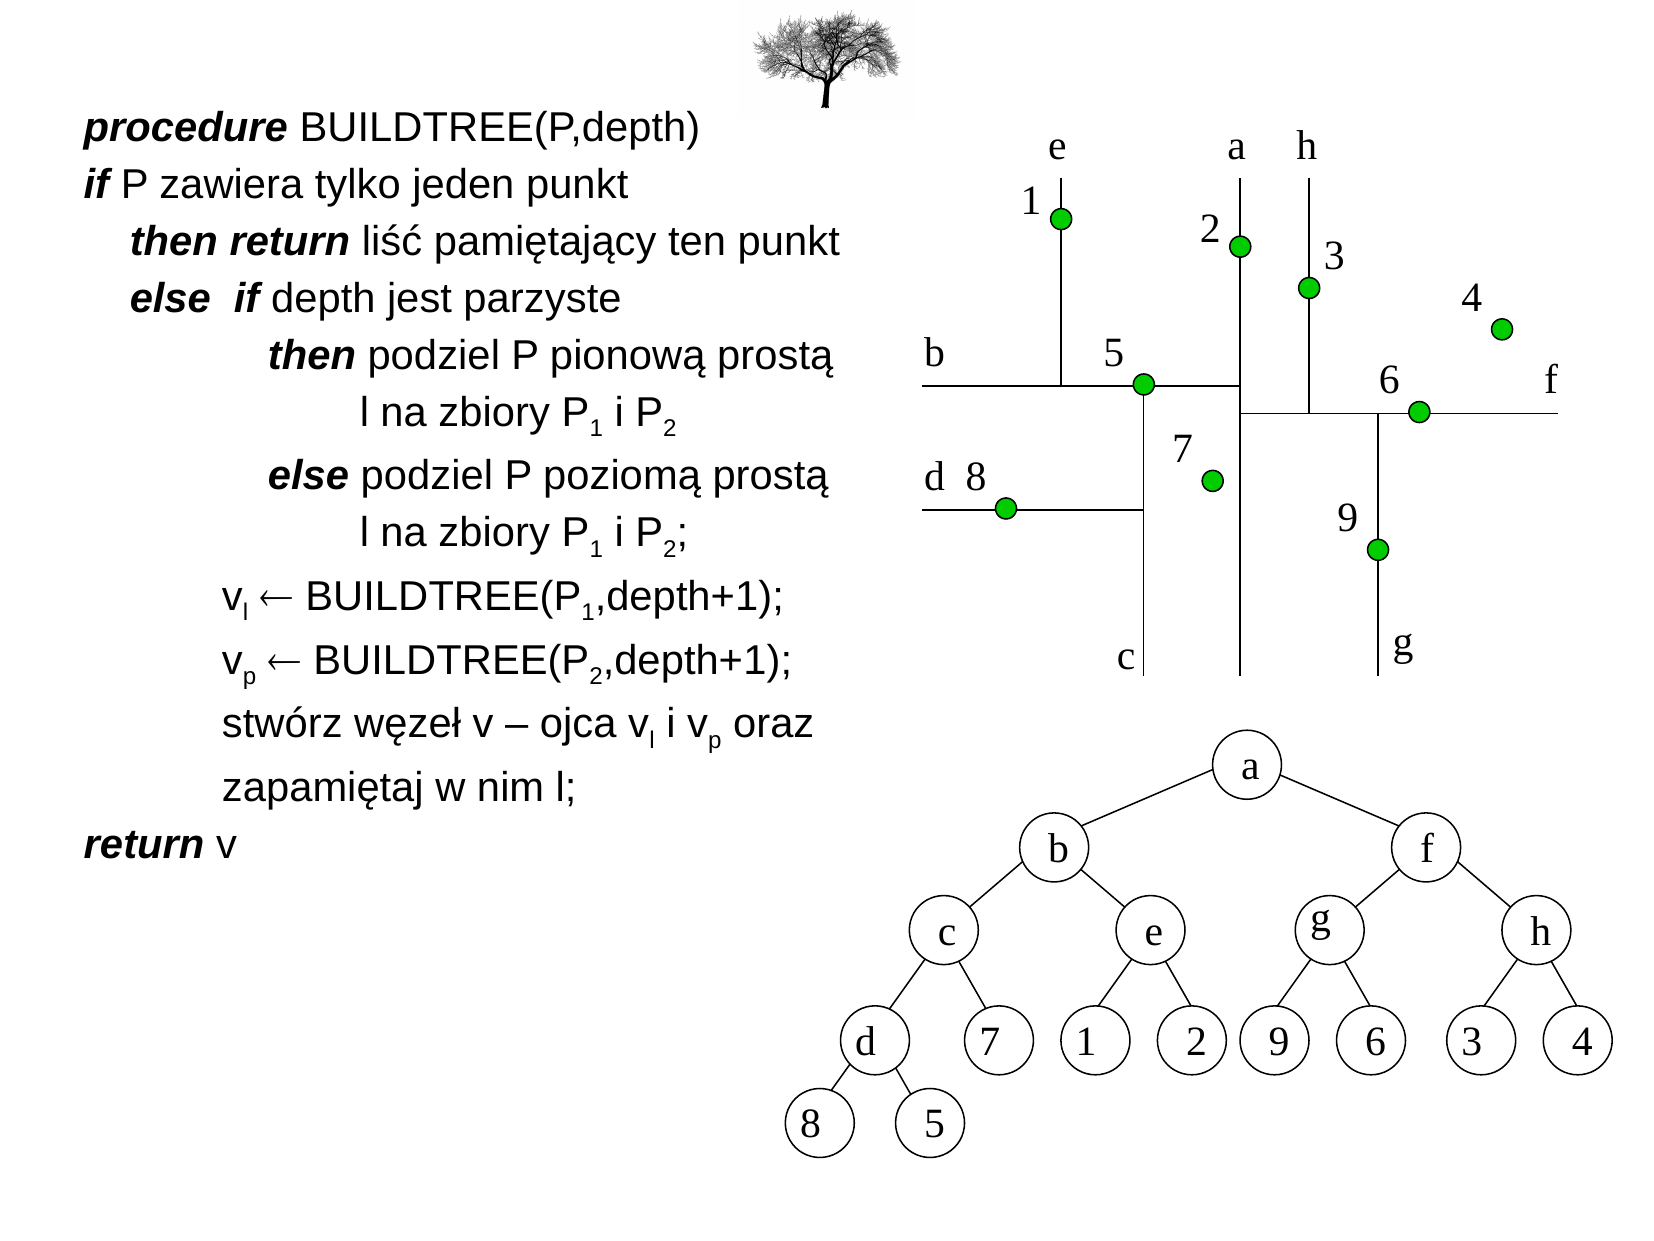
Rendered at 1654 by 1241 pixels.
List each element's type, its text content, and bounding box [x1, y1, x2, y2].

text_box [1202, 470, 1224, 492]
text_box 5 [1088, 316, 1140, 383]
text_box 7 [1157, 413, 1209, 479]
text_box [1212, 737, 1226, 793]
text_box [1019, 820, 1033, 875]
text_box [961, 1107, 965, 1139]
text_box [1016, 1010, 1034, 1071]
text_box [1157, 1012, 1171, 1068]
text_box b [1033, 812, 1085, 879]
text_box [1179, 910, 1186, 950]
text_box d [909, 440, 961, 507]
text_box g [1295, 881, 1346, 948]
text_box [972, 910, 979, 950]
text_box g [1377, 606, 1429, 672]
text_box f [1405, 812, 1450, 879]
text_box [1450, 822, 1461, 873]
text_box f [1529, 344, 1574, 410]
text_box [1391, 820, 1405, 875]
text_box 6 [1364, 344, 1415, 410]
text_box [1232, 796, 1262, 800]
text_box [1402, 1025, 1406, 1056]
text_box 8 [785, 1088, 837, 1155]
text_box [909, 902, 923, 958]
text_box 7 [964, 1005, 1016, 1072]
text_box d [840, 1005, 892, 1072]
text_box [1116, 903, 1129, 957]
text_box [1491, 318, 1513, 340]
text_box 6 [1350, 1005, 1402, 1072]
list procedure BUILDTREE(P,depth) if P zawiera tylko jeden punkt then return liść pamiętający ten punkt else if depth jest parzyste then podziel P pionową prostą l na zbiory P1 i P2 else podziel P poziomą prostą l na zbiory P1 i P2; vl  BUILDTREE(P1,depth+1); vp  BUILDTREE(P2,depth+1); stwórz węzeł v – ojca vl i vp oraz zapamiętaj w nim l; return v [68, 96, 869, 1103]
text_box [1085, 832, 1089, 863]
text_box 3 [1446, 1005, 1498, 1072]
text_box [895, 1095, 909, 1151]
text_box [1608, 1023, 1613, 1057]
text_box 4 [1557, 1005, 1608, 1072]
text_box [1050, 208, 1072, 230]
text_box [1133, 373, 1155, 395]
text_box e [1129, 895, 1179, 962]
text_box 9 [1253, 1005, 1305, 1072]
text_box a [1226, 730, 1275, 796]
text_box c [1102, 620, 1151, 686]
text_box [892, 1010, 910, 1071]
text_box h [1281, 110, 1333, 176]
text_box 3 [1310, 220, 1360, 286]
text_box 8 [961, 440, 1002, 507]
text_box [1112, 1010, 1130, 1071]
text_box 1 [1005, 165, 1057, 231]
text_box [837, 1093, 855, 1153]
text_box [1305, 1024, 1310, 1057]
text_box [1498, 1010, 1516, 1071]
text_box [1229, 236, 1251, 258]
text_box e [1033, 110, 1082, 176]
text_box 2 [1184, 192, 1236, 259]
text_box 1 [1060, 1005, 1112, 1072]
text_box [1367, 539, 1389, 561]
text_box [1275, 744, 1282, 785]
text_box [1567, 914, 1571, 946]
text_box [1336, 1013, 1350, 1068]
text_box [995, 497, 1017, 519]
text_box 5 [909, 1088, 961, 1155]
text_box 2 [1171, 1005, 1222, 1072]
text_box [1298, 277, 1320, 299]
text_box [1543, 1012, 1557, 1068]
text_box [1501, 903, 1515, 958]
text_box c [923, 895, 972, 962]
text_box h [1515, 895, 1567, 962]
text_box b [909, 316, 961, 383]
text_box 9 [1322, 482, 1374, 548]
text_box [1408, 401, 1430, 423]
picture [738, 0, 916, 119]
text_box [1300, 899, 1365, 965]
text_box [1222, 1023, 1227, 1058]
text_box a [1212, 110, 1261, 176]
text_box 4 [1446, 261, 1498, 328]
text_box [1240, 1013, 1253, 1068]
